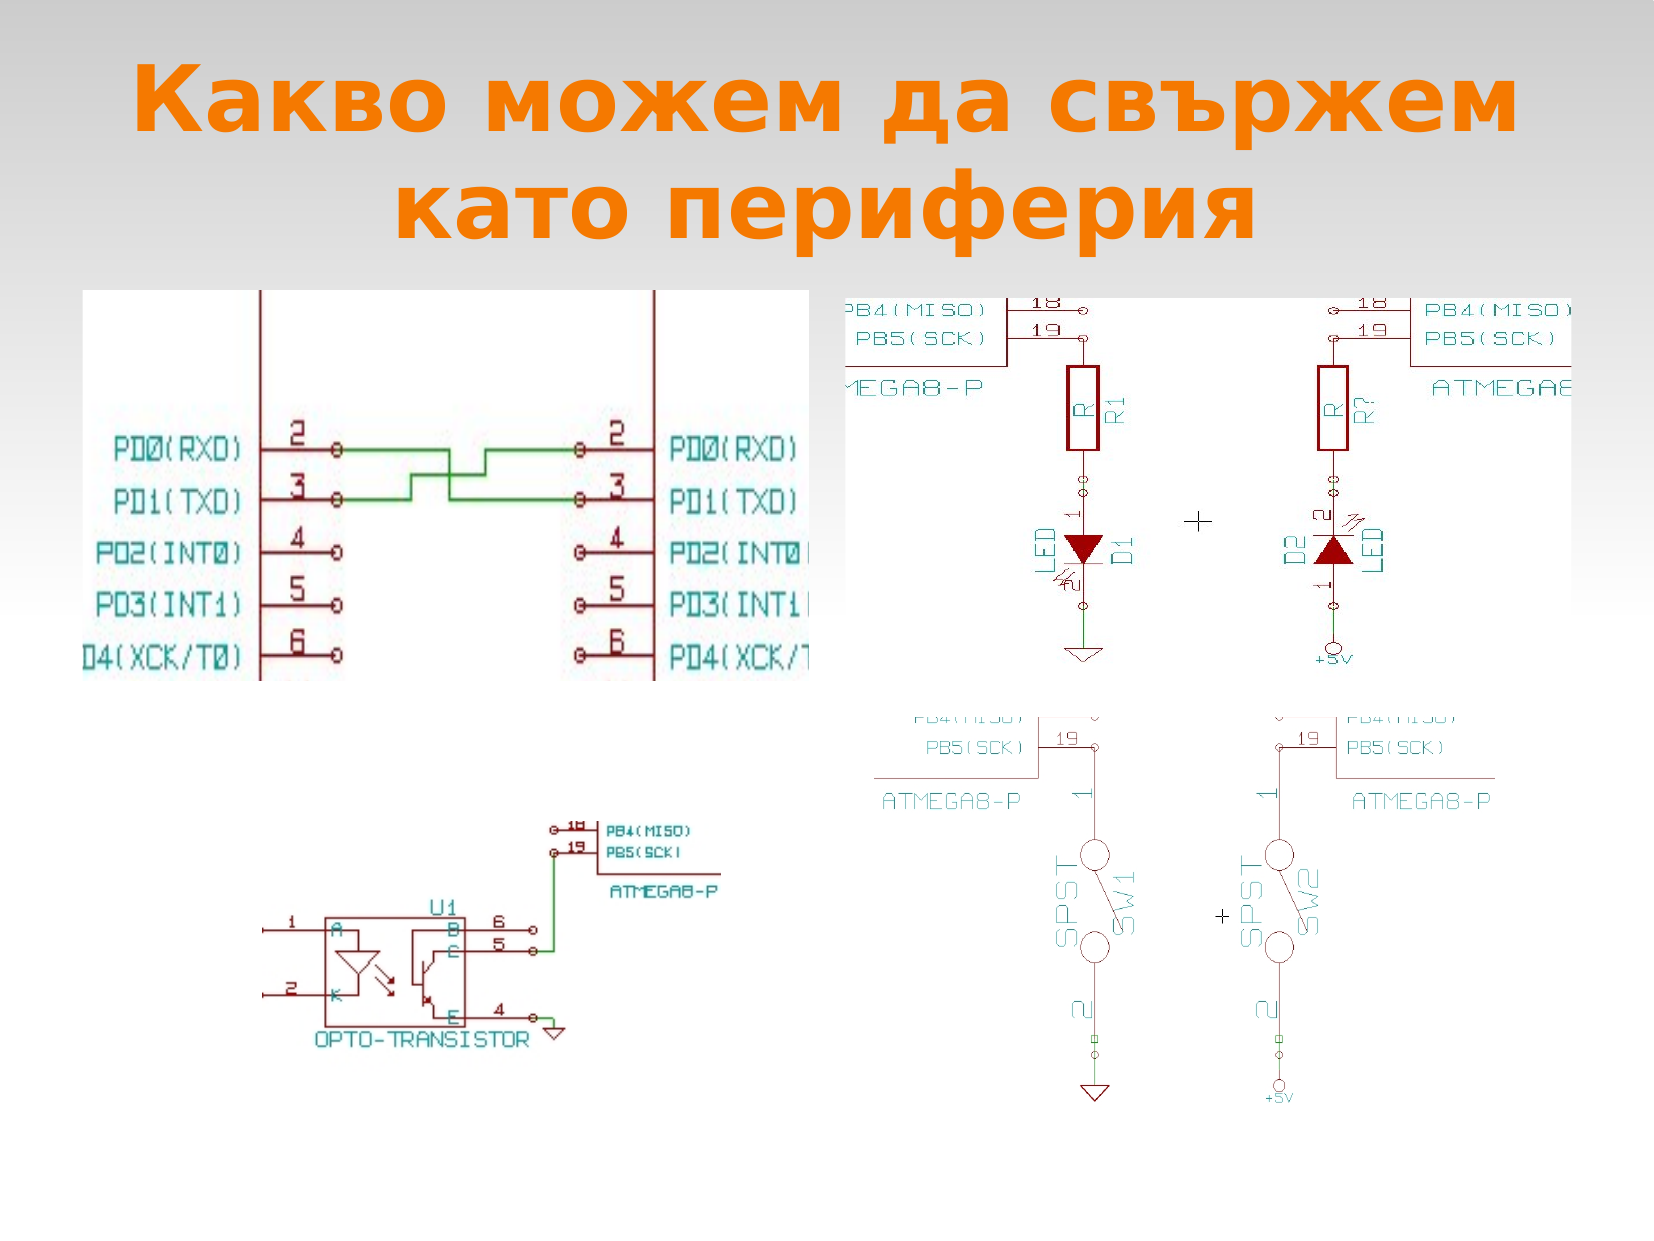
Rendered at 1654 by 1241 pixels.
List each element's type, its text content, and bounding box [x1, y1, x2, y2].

chart [845, 290, 1572, 681]
chart [82, 290, 809, 681]
title Какво можем да свържем като периферия [82, 45, 1571, 261]
chart [82, 717, 809, 1109]
chart [845, 717, 1572, 1109]
